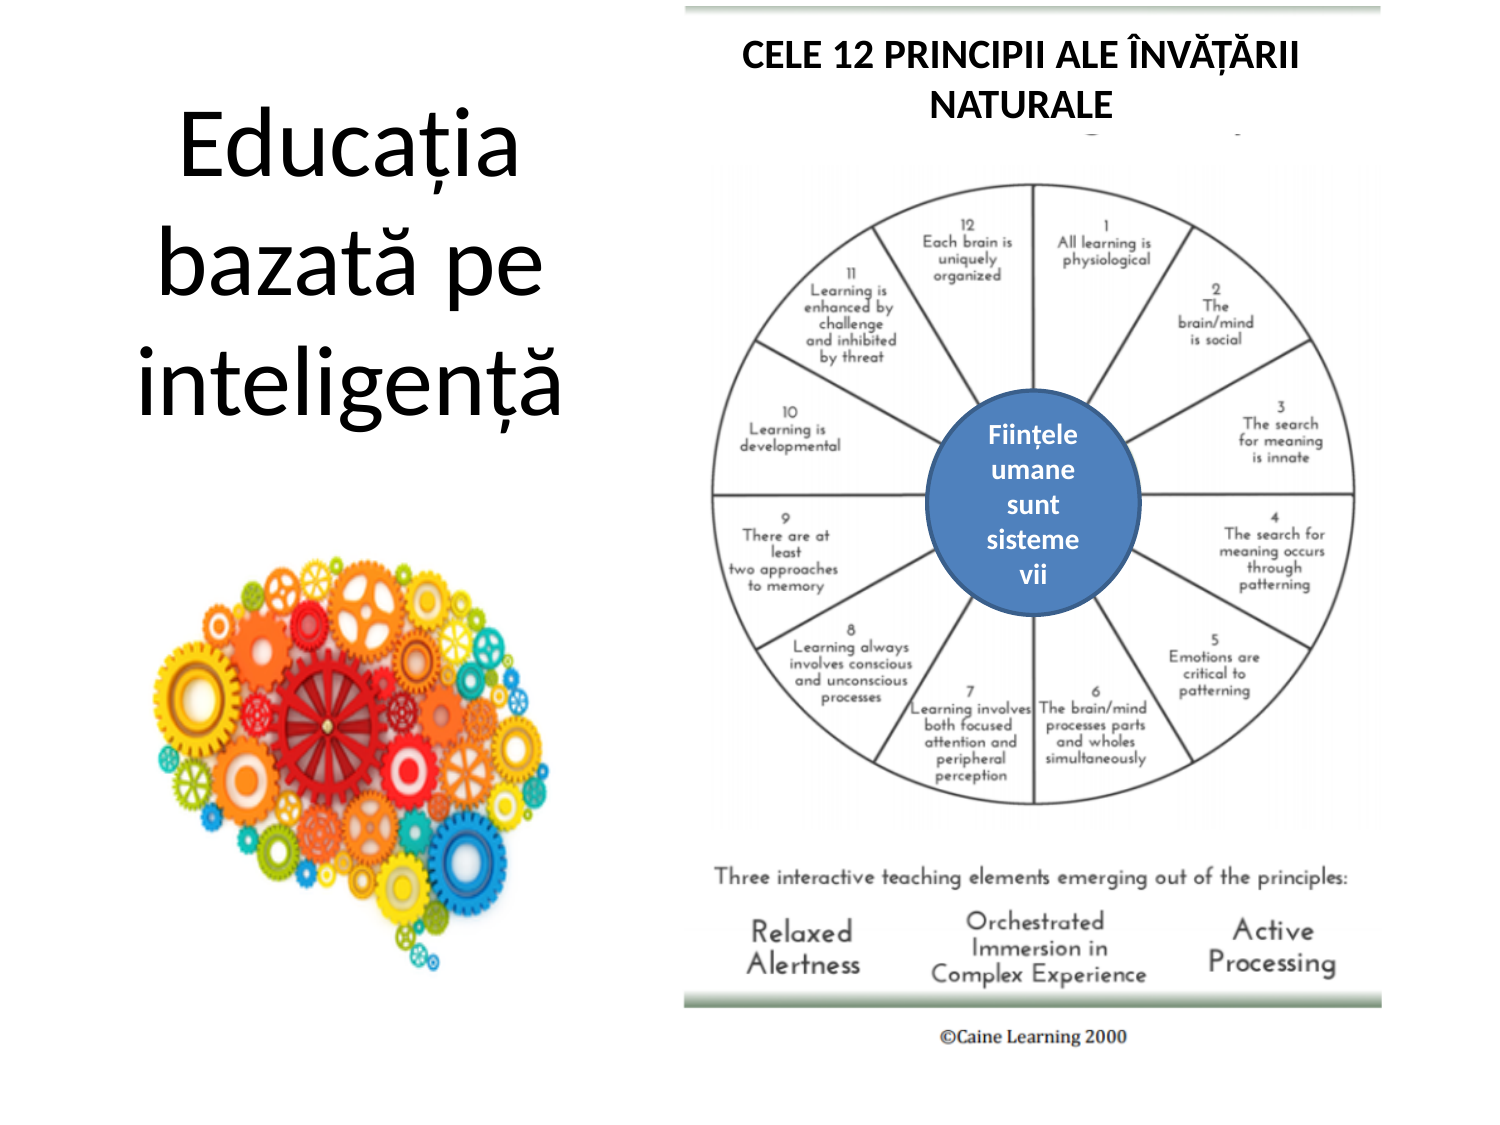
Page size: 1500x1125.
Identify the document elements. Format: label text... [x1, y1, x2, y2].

picture [118, 532, 582, 993]
text_box CELE 12 PRINCIPII ALE ÎNVĂȚĂRII NATURALE [726, 19, 1317, 134]
picture [585, 6, 1500, 1058]
title Educația bazată pe inteligență [51, 85, 585, 427]
text_box Ființele umane sunt sisteme vii [927, 390, 1140, 615]
